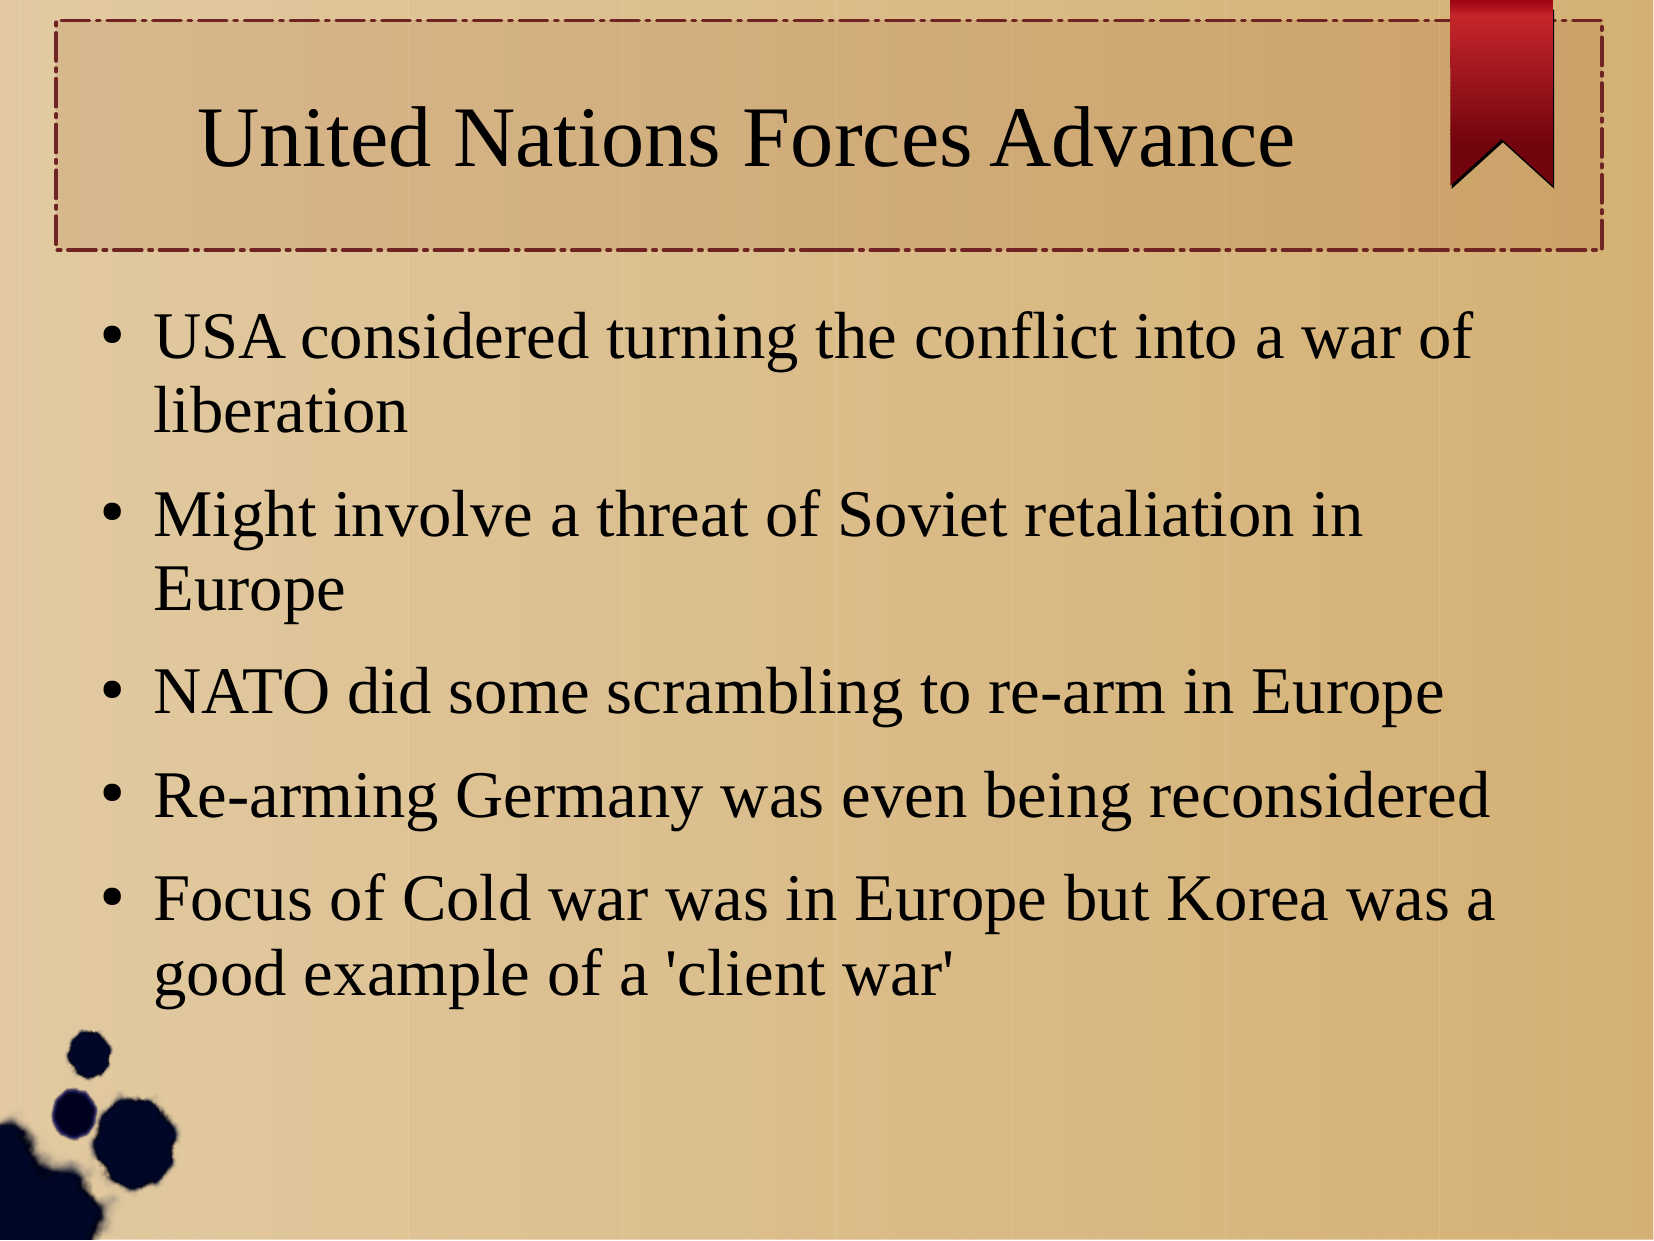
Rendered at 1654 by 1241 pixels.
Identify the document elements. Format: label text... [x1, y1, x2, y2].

title United Nations Forces Advance [82, 47, 1412, 229]
list USA considered turning the conflict into a war of liberation Might involve a threat of Soviet retaliation in Europe NATO did some scrambling to re-arm in Europe Re-arming Germany was even being reconsidered Focus of Cold war was in Europe but Korea was a good example of a 'client war' [82, 299, 1571, 1019]
